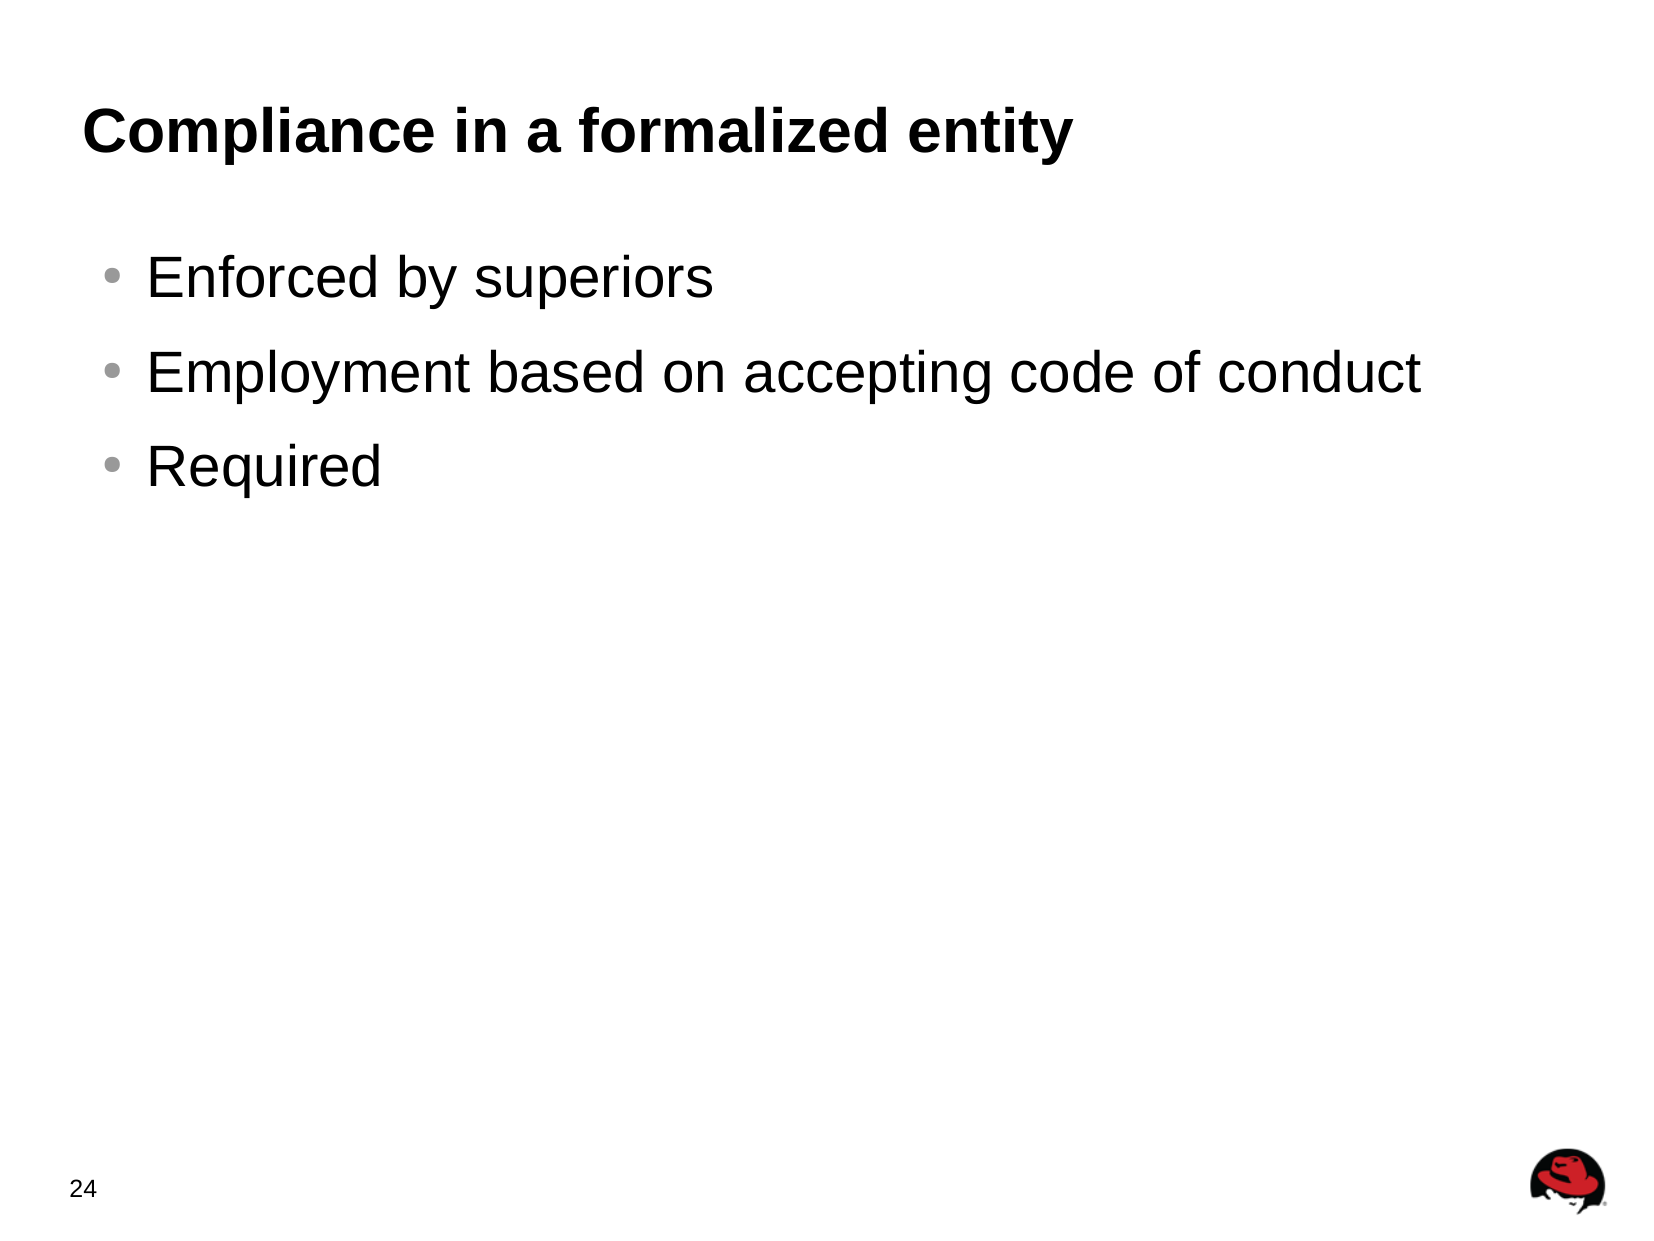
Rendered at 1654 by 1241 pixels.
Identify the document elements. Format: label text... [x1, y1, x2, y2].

title Compliance in a formalized entity [82, 37, 1571, 226]
list Enforced by superiors Employment based on accepting code of conduct Required [86, 244, 1576, 1039]
picture [1529, 1146, 1613, 1224]
